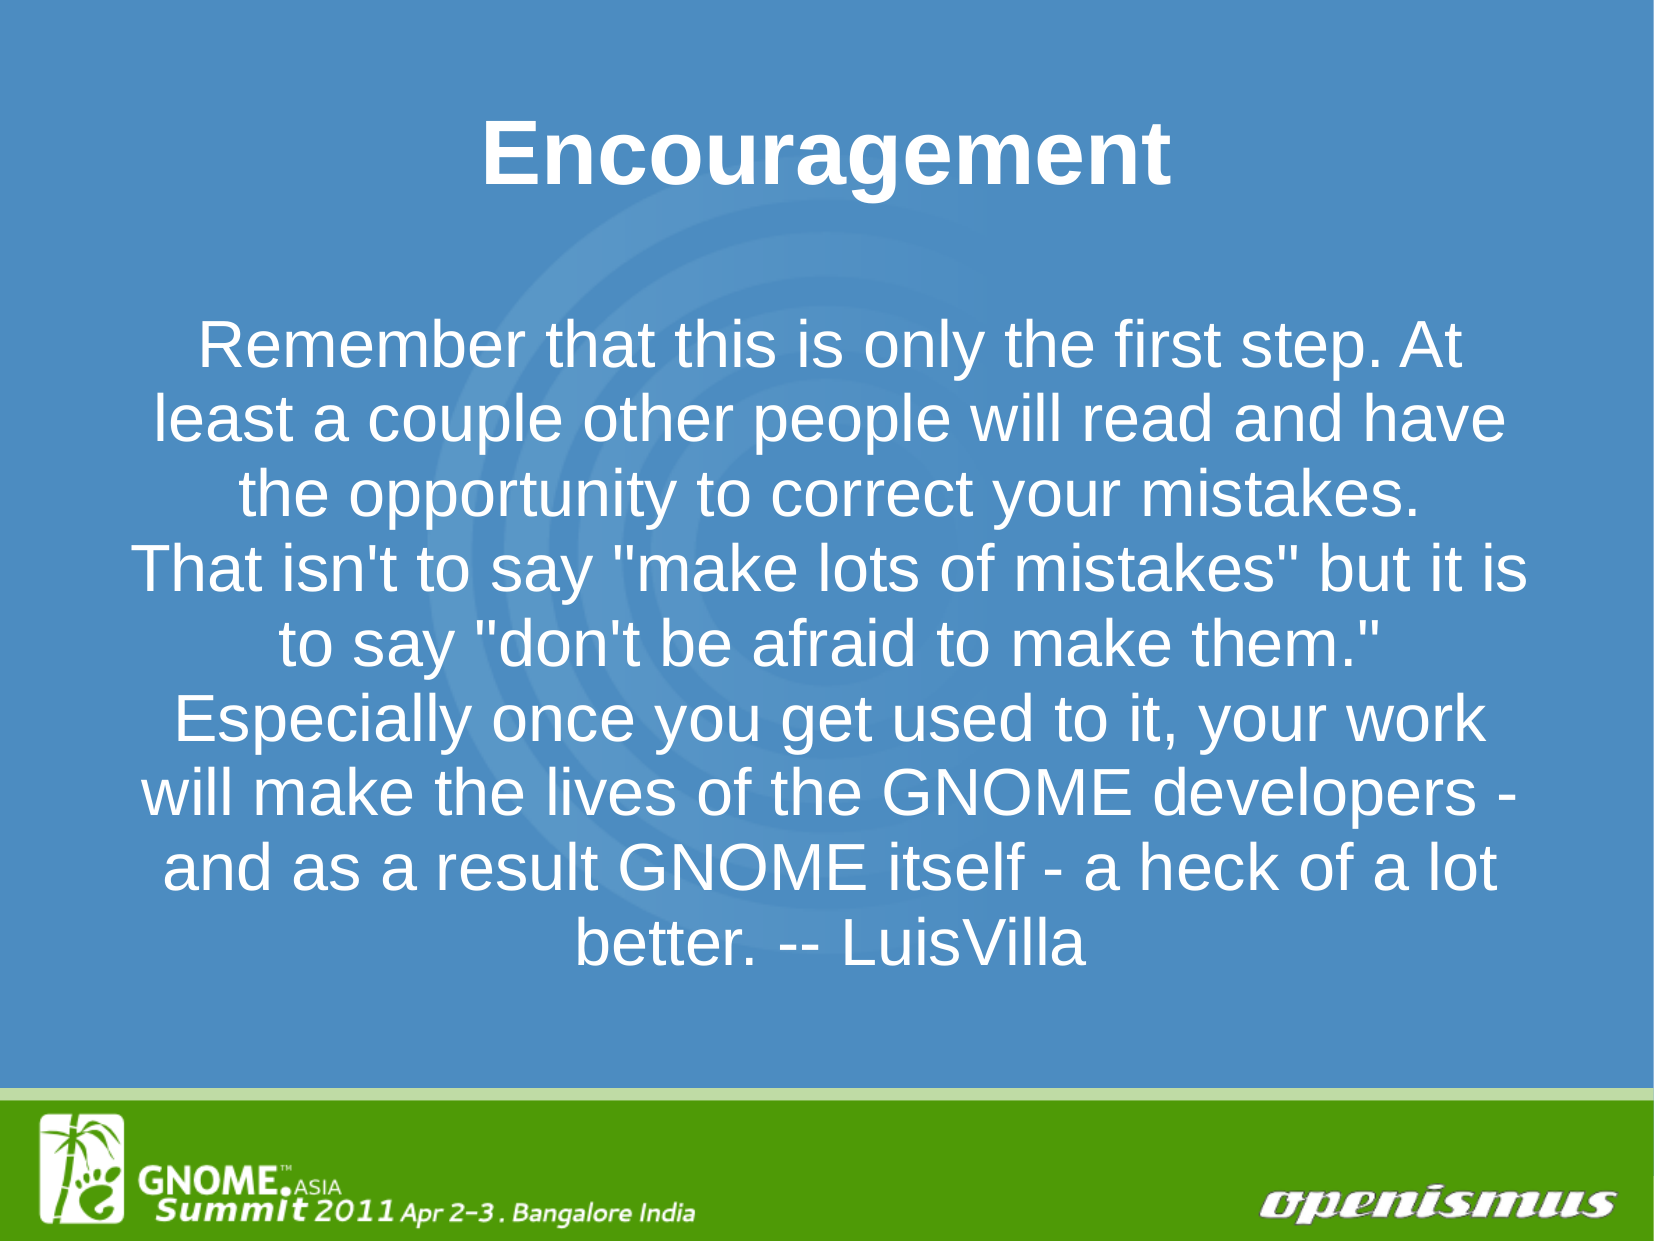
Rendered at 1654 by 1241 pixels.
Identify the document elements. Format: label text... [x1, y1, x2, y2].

title Remember that this is only the first step. At least a couple other people will read and have the opportunity to correct your mistakes. That isn't to say "make lots of mistakes" but it is to say "don't be afraid to make them." Especially once you get used to it, your work will make the lives of the GNOME developers - and as a result GNOME itself - a heck of a lot better. -- LuisVilla [120, 306, 1542, 980]
title Encouragement [82, 49, 1571, 257]
picture [0, 0, 1654, 1241]
